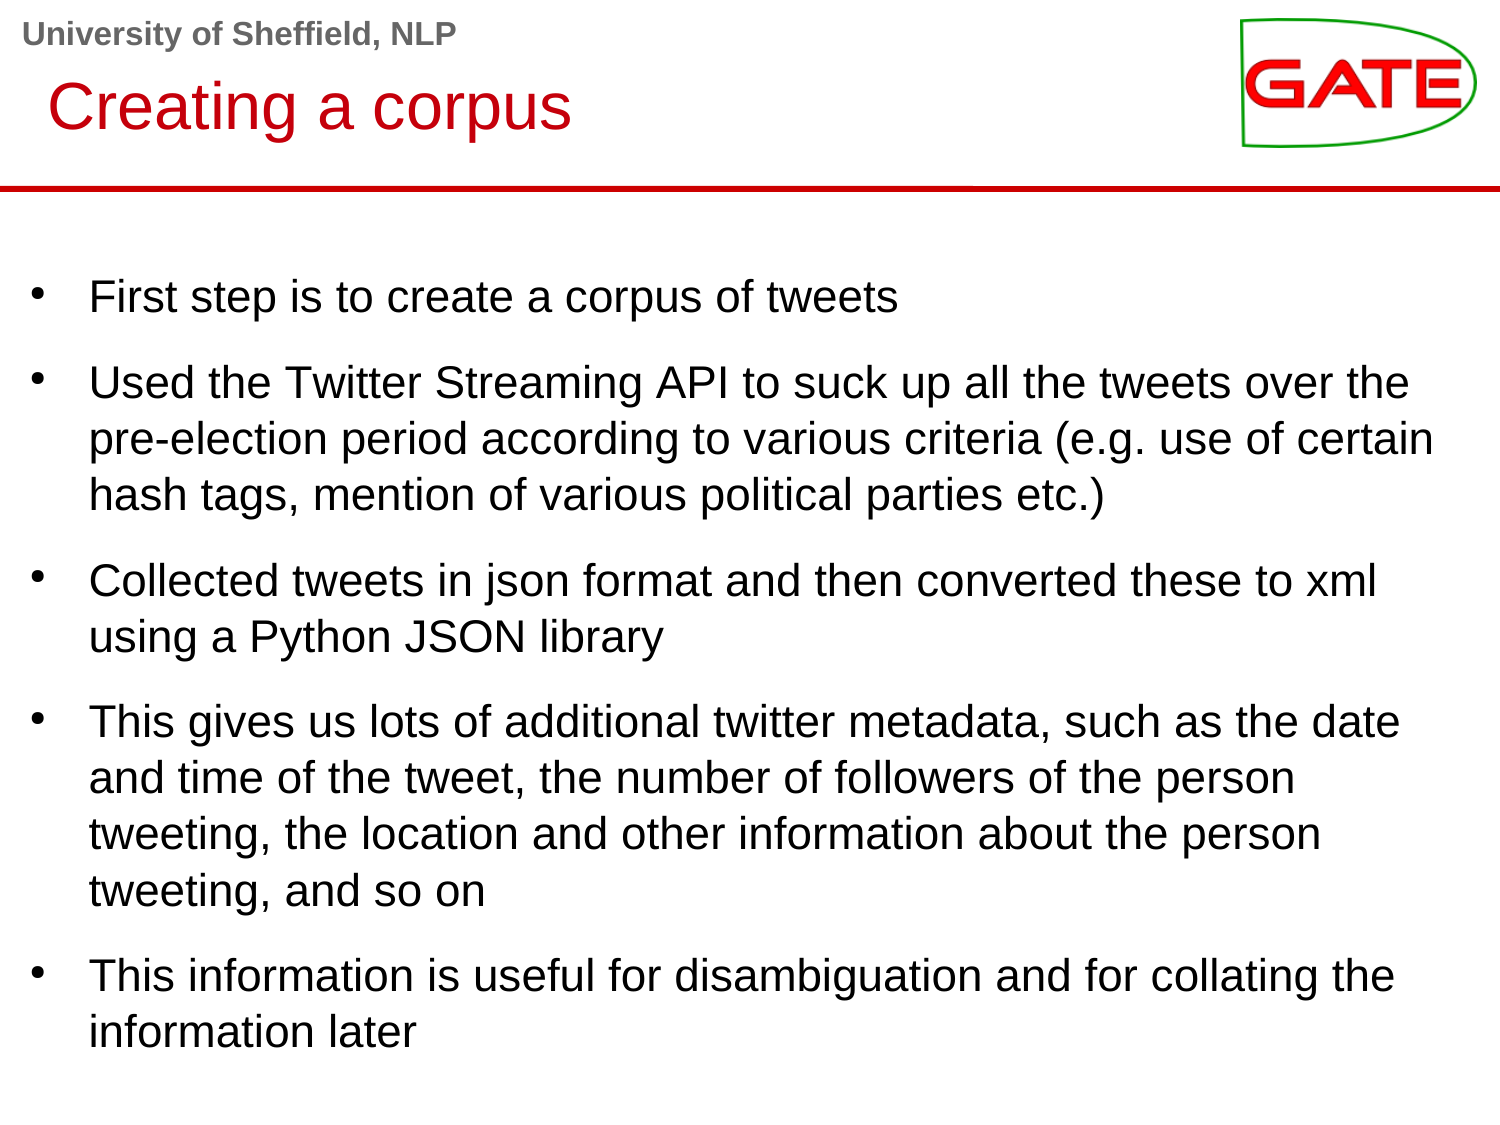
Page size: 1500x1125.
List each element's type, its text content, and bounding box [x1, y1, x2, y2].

picture [1240, 18, 1477, 148]
title Creating a corpus [47, 47, 1267, 168]
list First step is to create a corpus of tweets Used the Twitter Streaming API to suck up all the tweets over the pre-election period according to various criteria (e.g. use of certain hash tags, mention of various political parties etc.) Collected tweets in json format and then converted these to xml using a Python JSON library This gives us lots of additional twitter metadata, such as the date and time of the tweet, the number of followers of the person tweeting, the location and other information about the person tweeting, and so on This information is useful for disambiguation and for collating the information later [29, 265, 1477, 1057]
